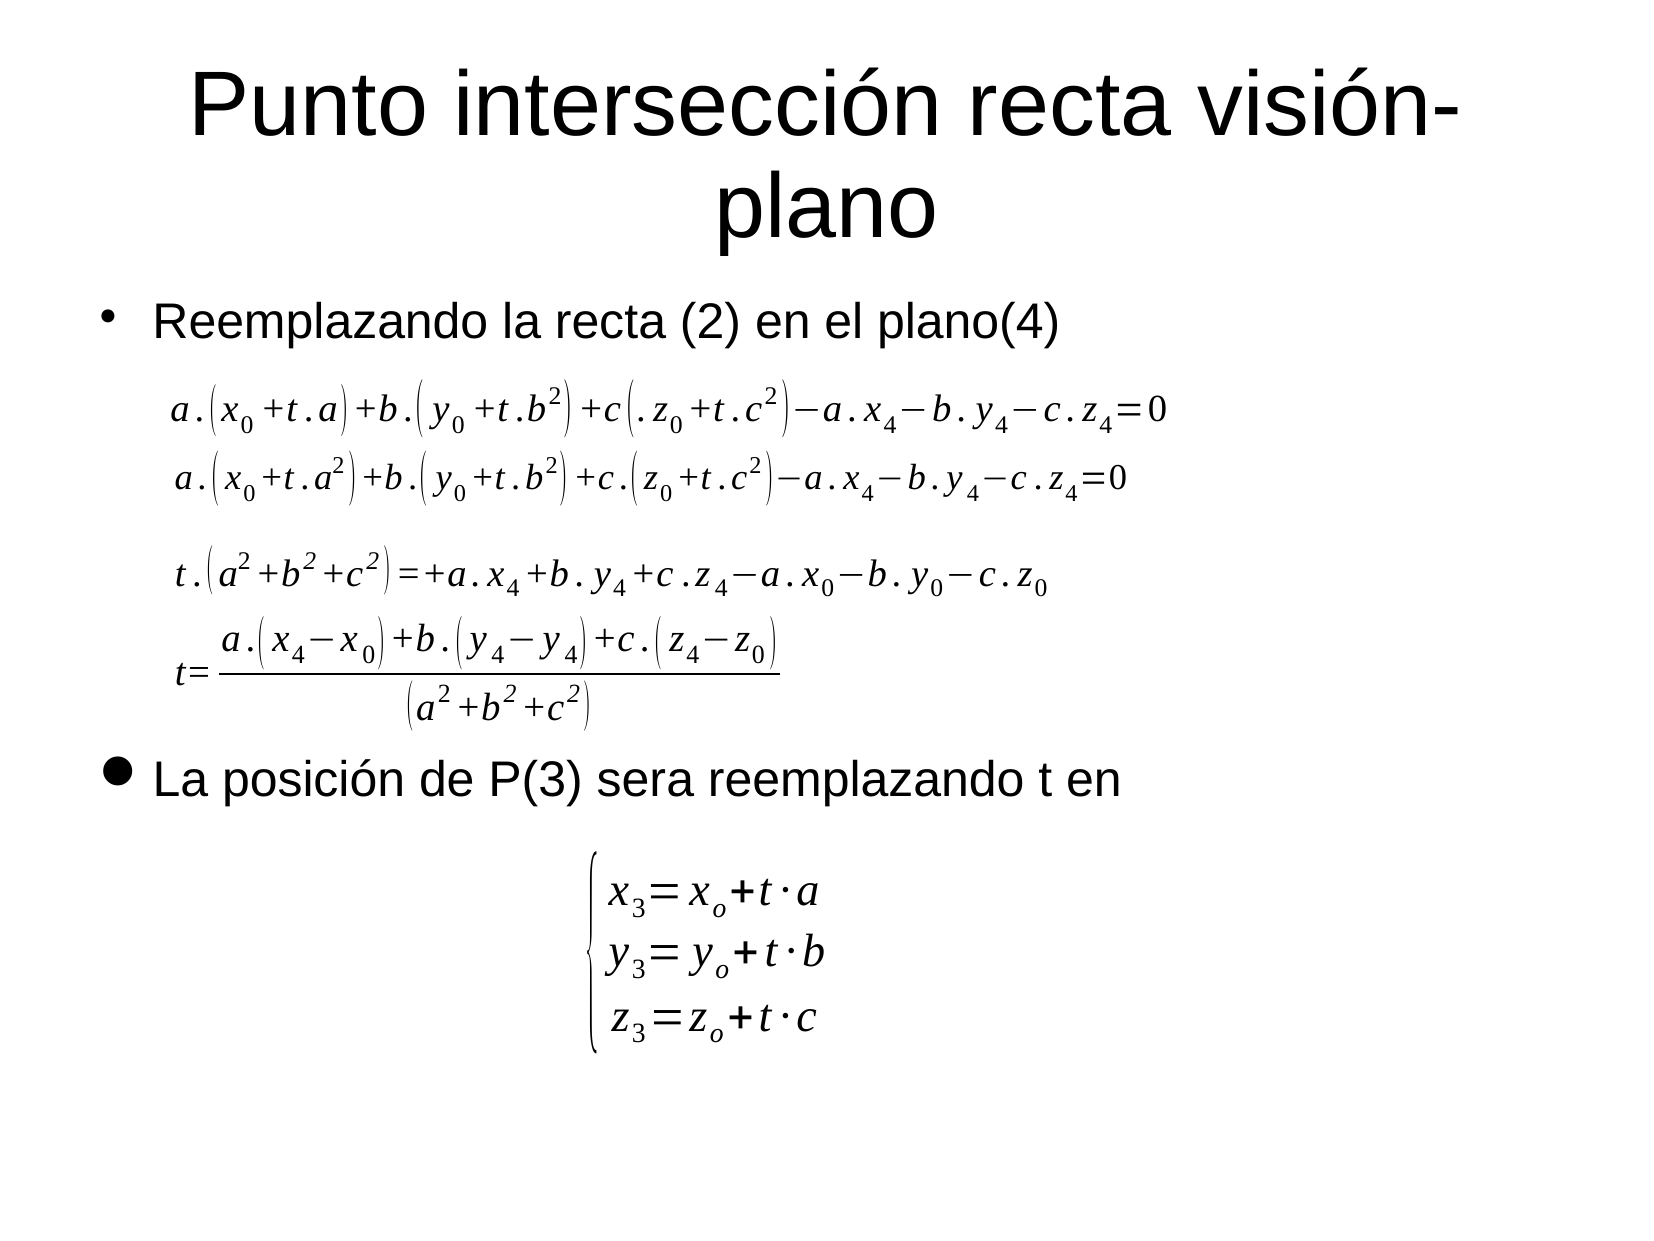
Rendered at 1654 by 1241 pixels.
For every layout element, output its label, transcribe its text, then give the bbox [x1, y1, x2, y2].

list Reemplazando la recta (2) en el plano(4) [82, 290, 1571, 367]
chart [165, 614, 795, 733]
chart [574, 850, 839, 1058]
chart [165, 448, 1142, 508]
chart [160, 377, 1180, 441]
chart [165, 543, 1062, 603]
title Punto intersección recta visión-plano [82, 49, 1571, 257]
text_box La posición de P(3) sera reemplazando t en [82, 748, 1571, 816]
